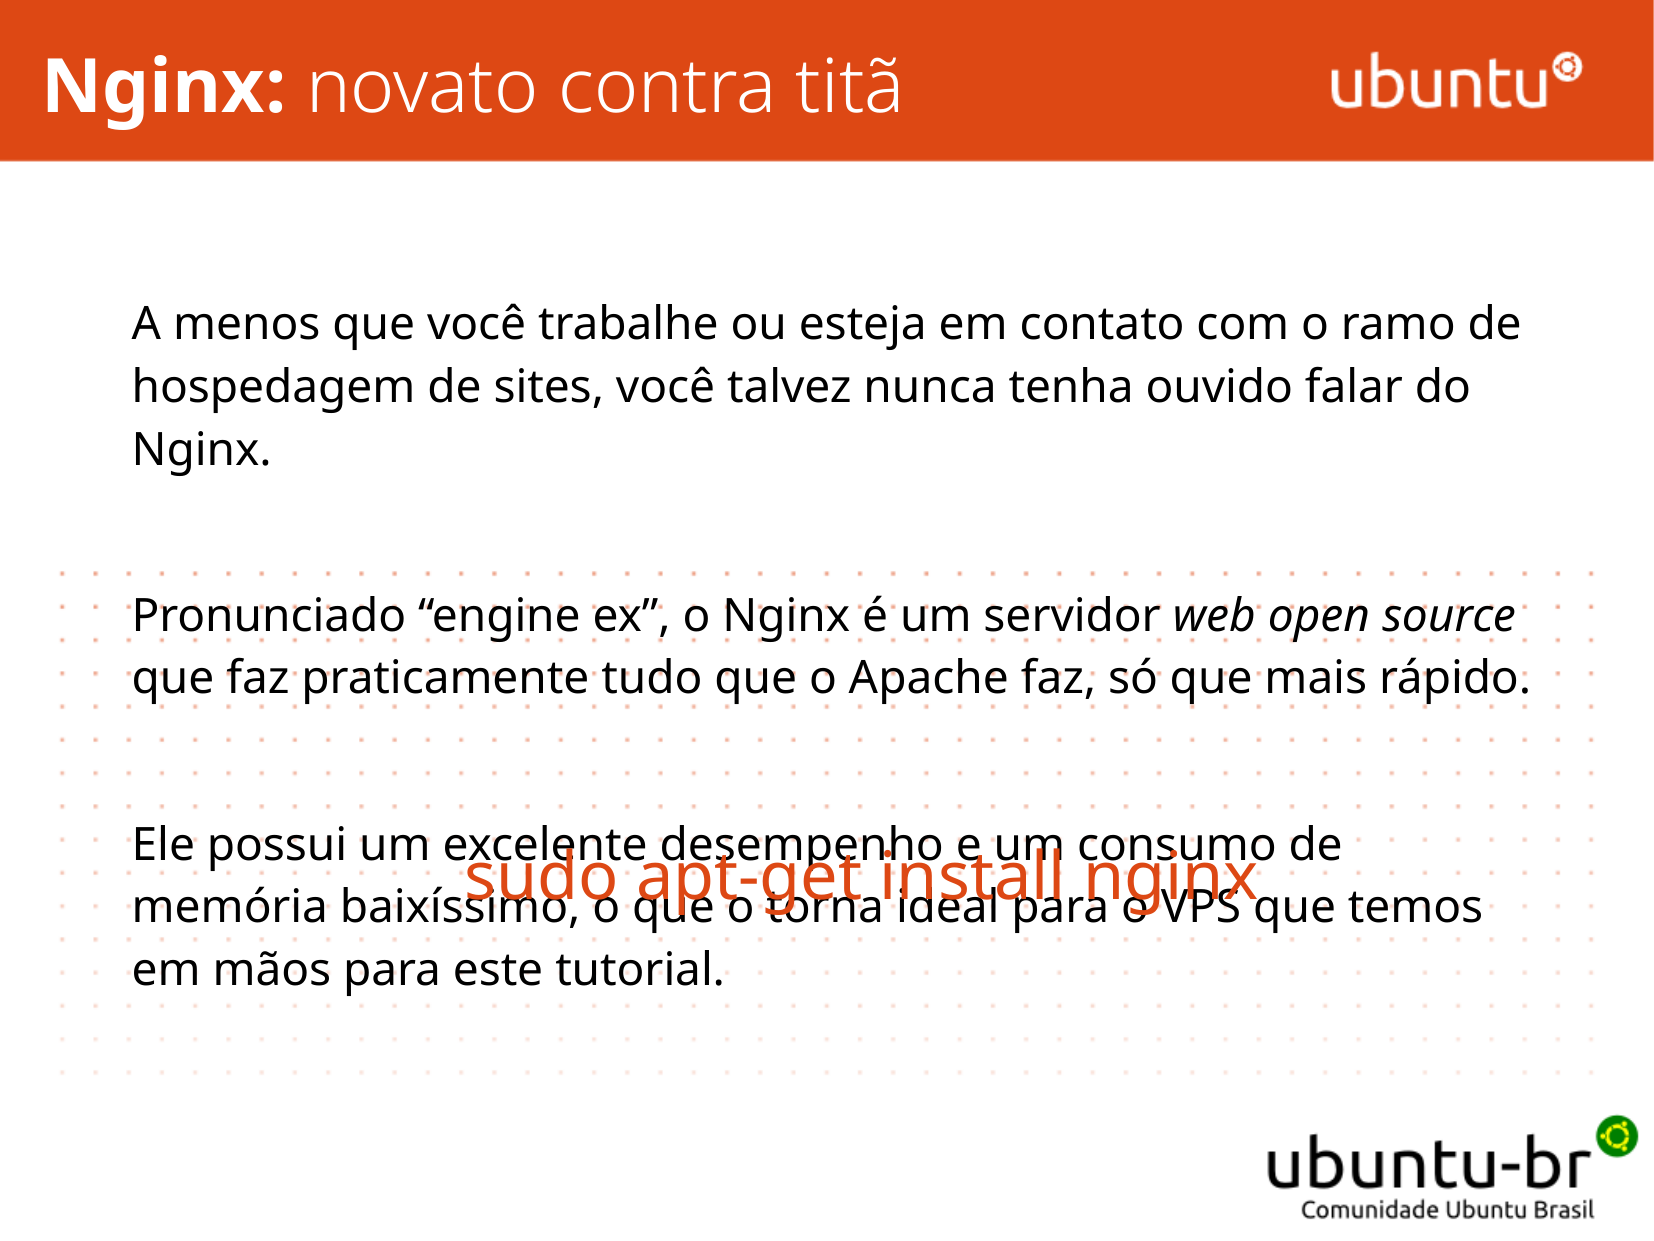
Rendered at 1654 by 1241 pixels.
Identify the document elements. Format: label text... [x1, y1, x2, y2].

picture [0, 0, 1654, 1241]
list sudo apt-get install nginx [99, 827, 1555, 1052]
list A menos que você trabalhe ou esteja em contato com o ramo de hospedagem de sites, você talvez nunca tenha ouvido falar do Nginx. Pronunciado “engine ex”, o Nginx é um servidor web open source que faz praticamente tudo que o Apache faz, só que mais rápido. Ele possui um excelente desempenho e um consumo de memória baixíssimo, o que o torna ideal para o VPS que temos em mãos para este tutorial. [82, 290, 1538, 1010]
title Nginx: novato contra titã [41, 31, 1300, 136]
